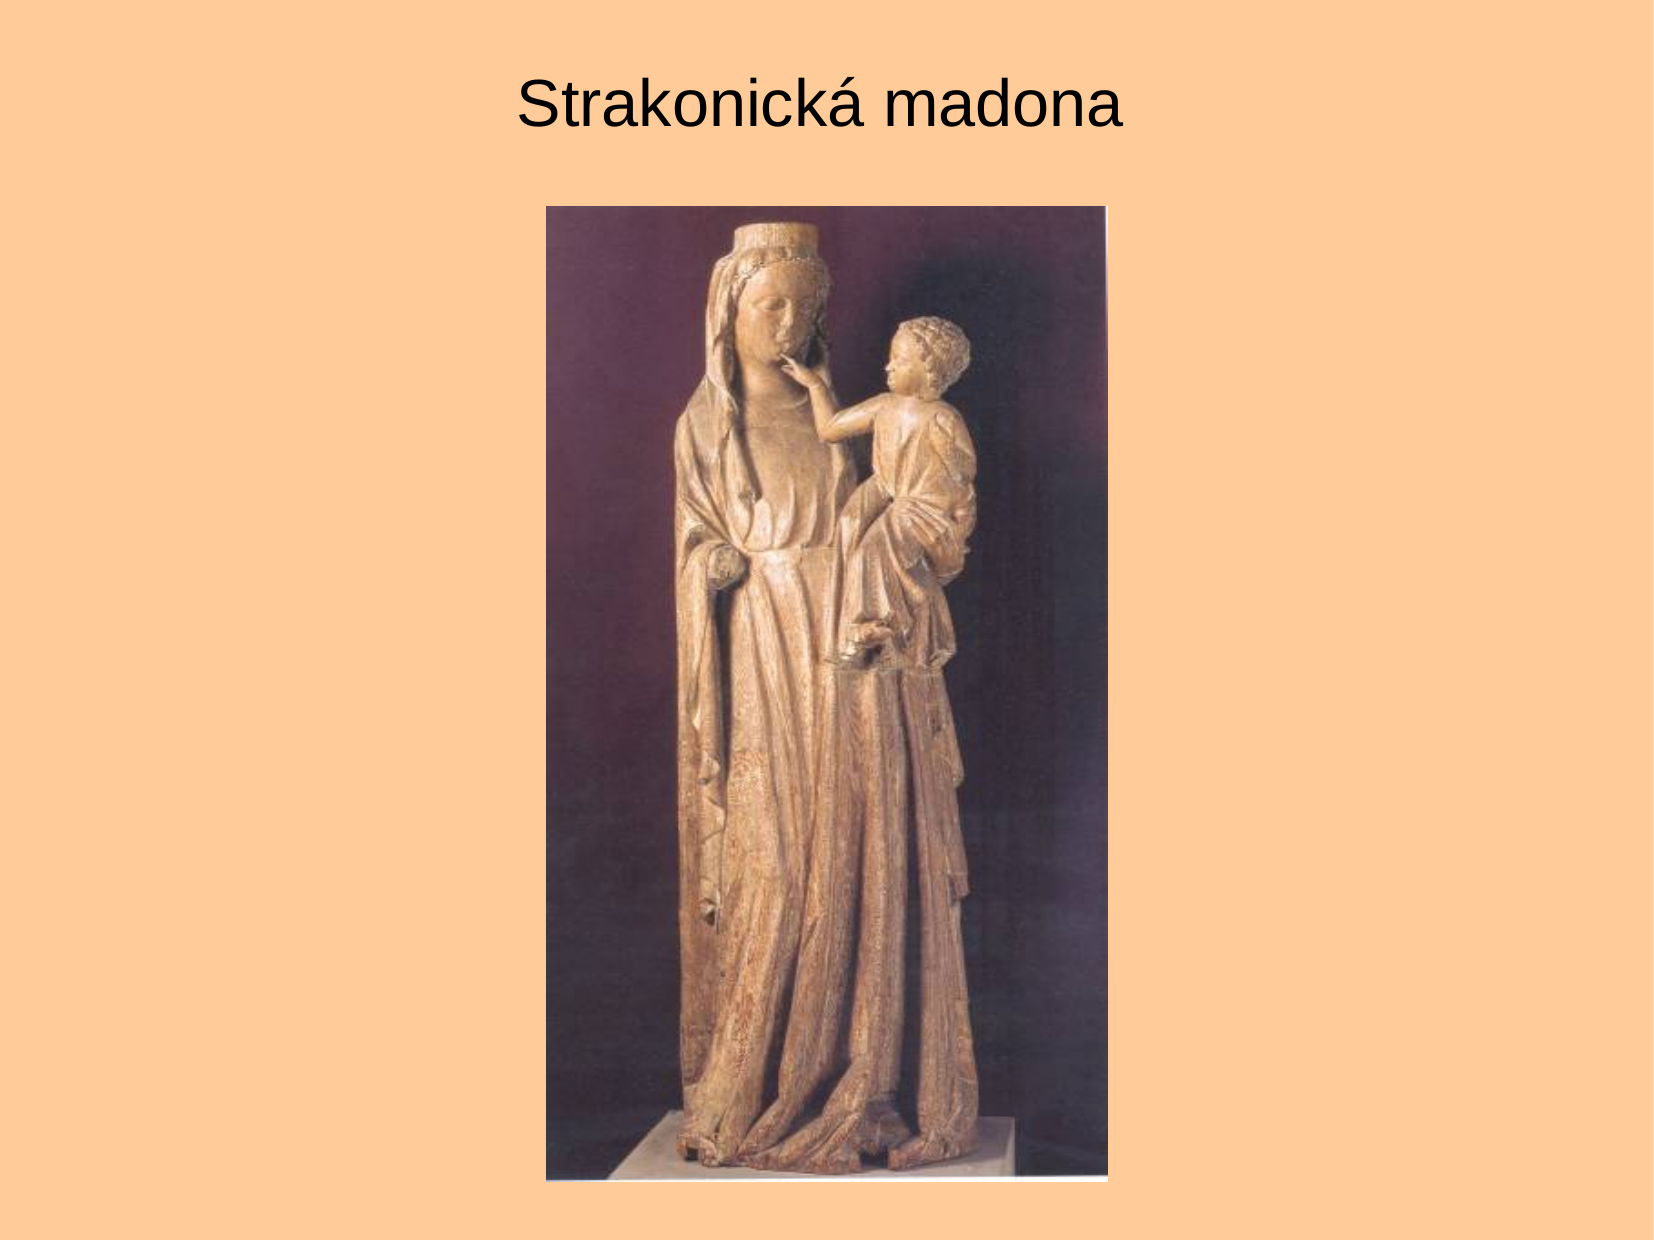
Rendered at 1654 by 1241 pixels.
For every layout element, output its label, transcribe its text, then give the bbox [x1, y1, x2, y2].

picture [546, 296, 1108, 1182]
text_box Strakonická madona [501, 59, 1595, 296]
